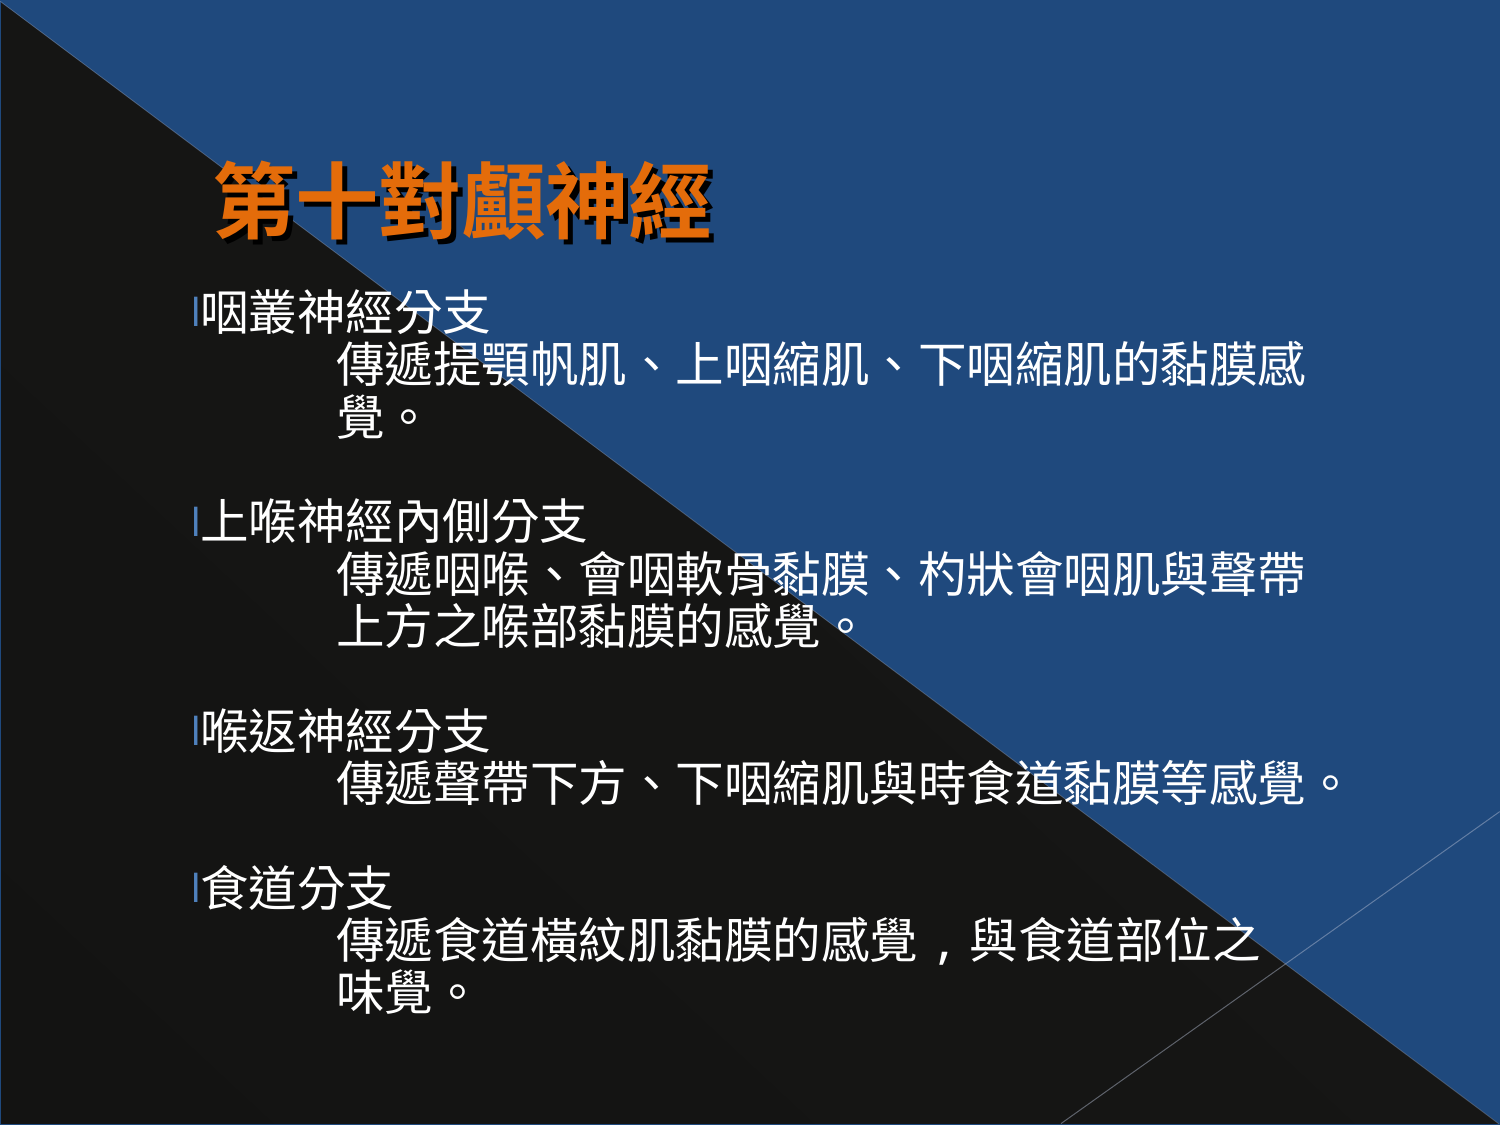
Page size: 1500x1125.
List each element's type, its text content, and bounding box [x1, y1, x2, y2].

text_box 咽叢神經分支 傳遞提顎帆肌、上咽縮肌、下咽縮肌的黏膜感覺。 上喉神經內側分支 傳遞咽喉、會咽軟骨黏膜、杓狀會咽肌與聲帶上方之喉部黏膜的感覺。 喉返神經分支 傳遞聲帶下方、下咽縮肌與時食道黏膜等感覺。 食道分支 傳遞食道橫紋肌黏膜的感覺,與食道部位之味覺。 [175, 281, 1325, 1075]
title 第十對顱神經 [128, 105, 751, 293]
